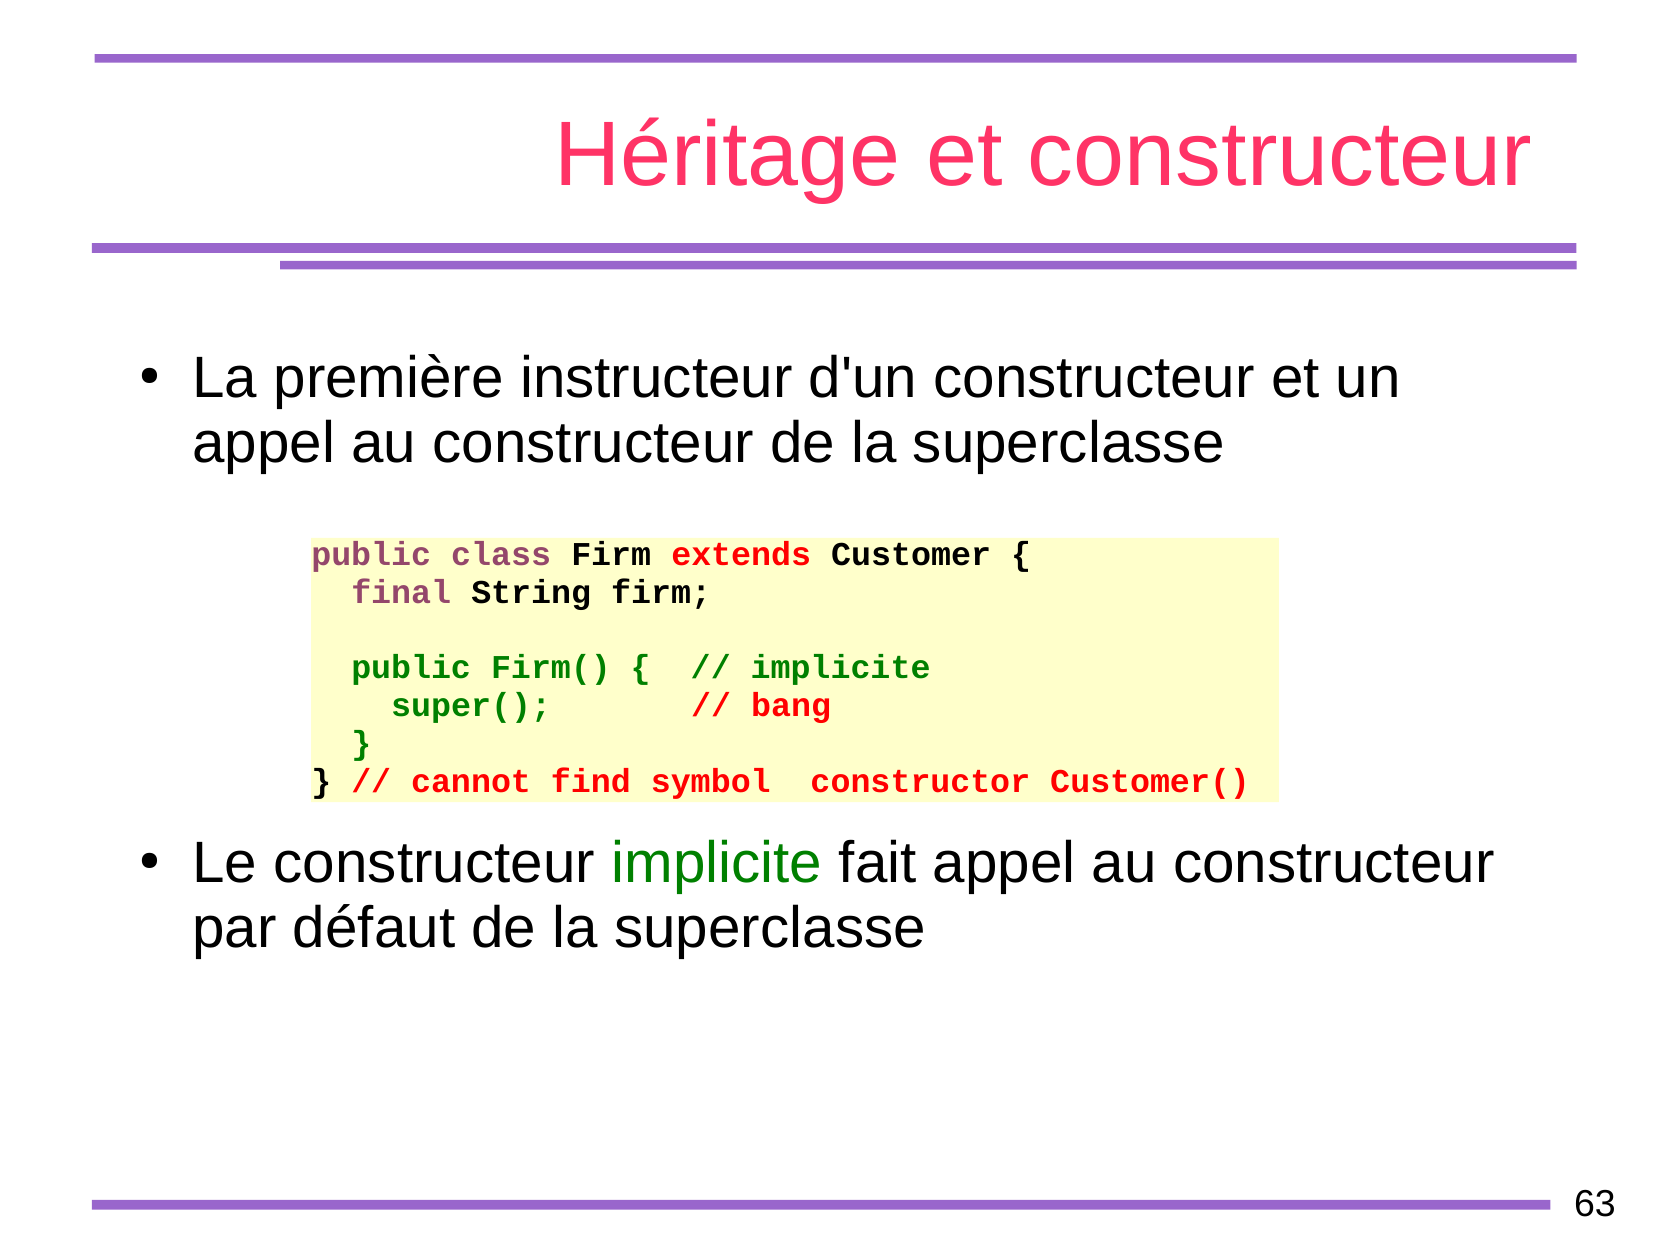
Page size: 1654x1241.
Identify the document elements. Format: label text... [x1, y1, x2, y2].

title Héritage et constructeur [121, 49, 1534, 257]
text_box public class Firm extends Customer { final String firm; public Firm() { // implicite super(); // bang } } // cannot find symbol constructor Customer() [311, 537, 1279, 803]
list La première instructeur d'un constructeur et un appel au constructeur de la superclasse Le constructeur implicite fait appel au constructeur par défaut de la superclasse [121, 344, 1534, 986]
